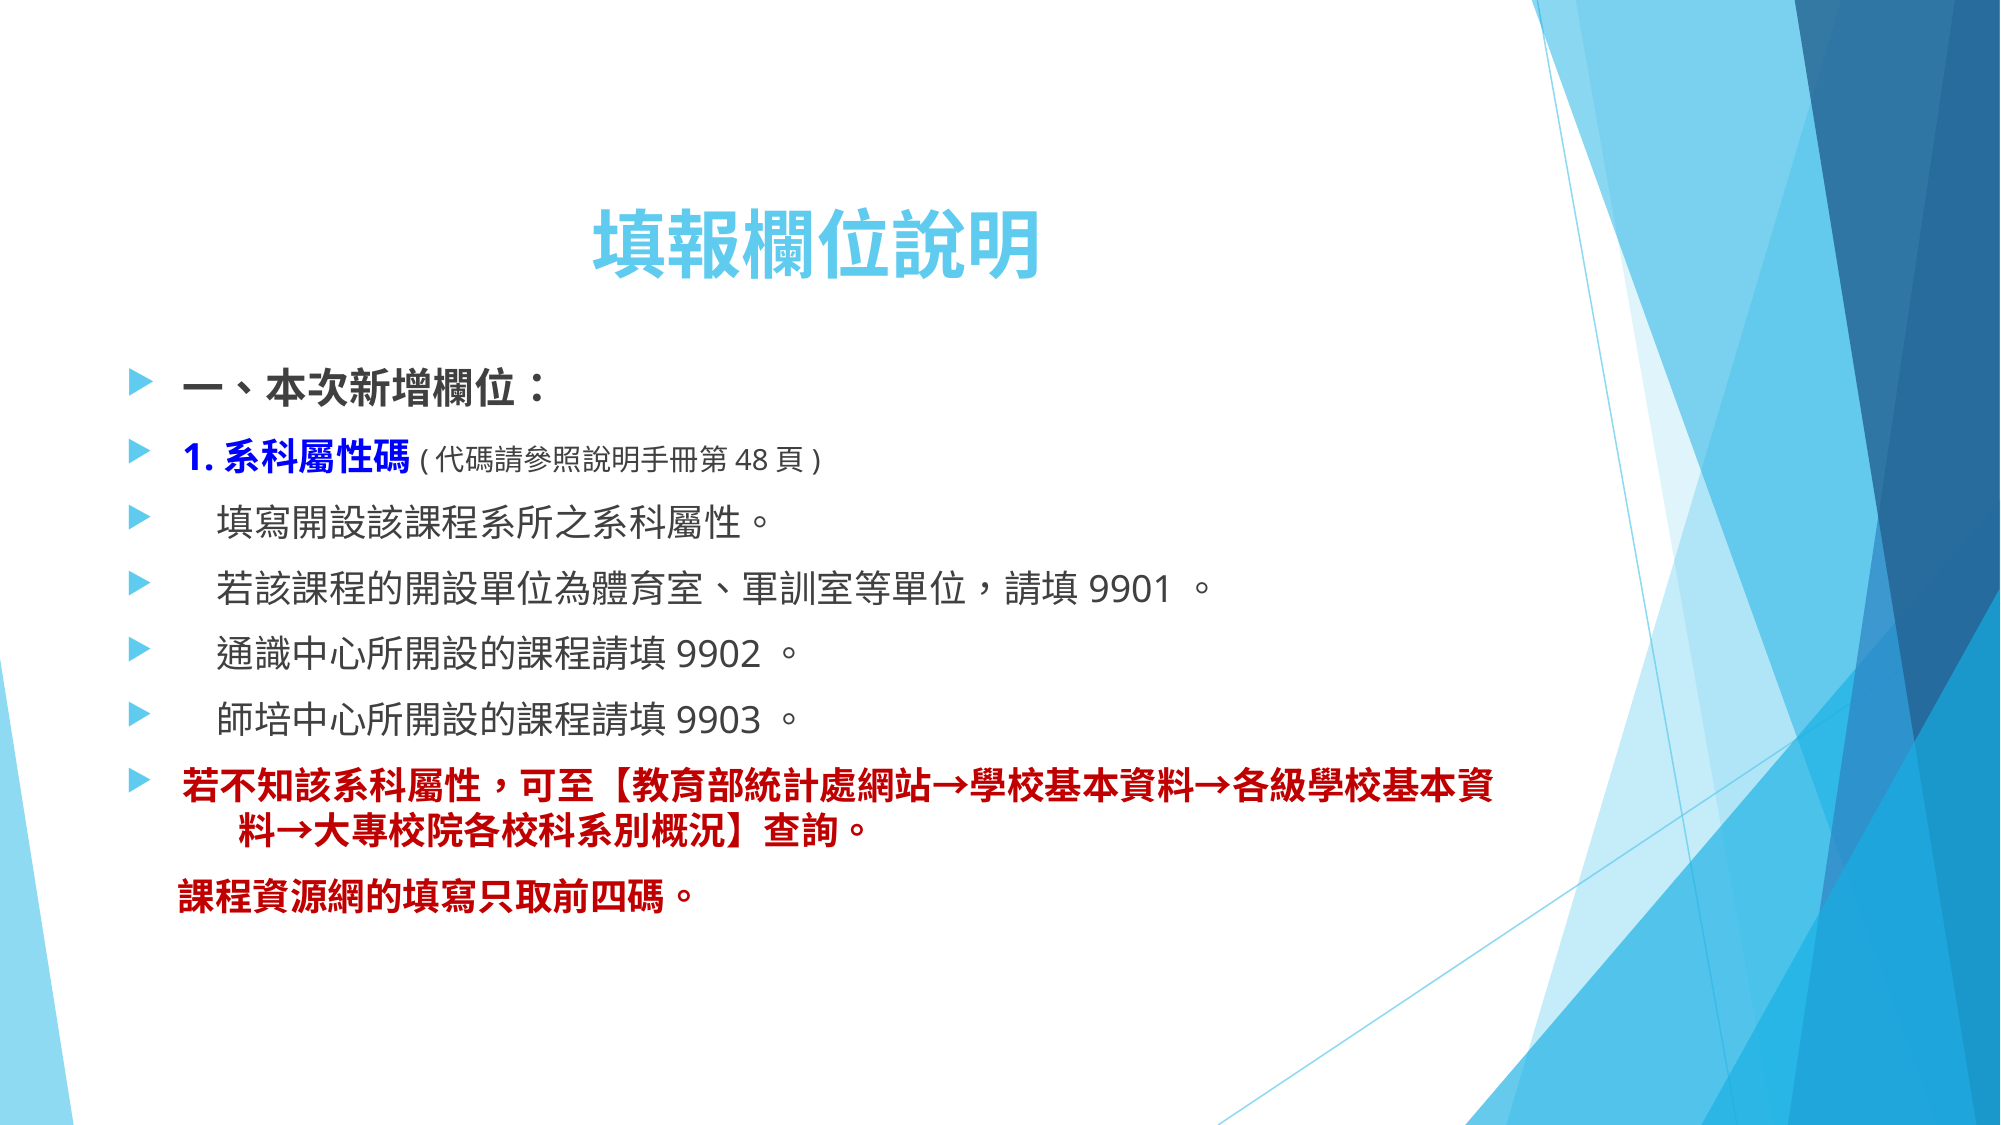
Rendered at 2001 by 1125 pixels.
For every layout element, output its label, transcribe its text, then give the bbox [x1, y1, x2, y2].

list 一、本次新增欄位： 1.系科屬性碼(代碼請參照說明手冊第48頁) 填寫開設該課程系所之系科屬性。 若該課程的開設單位為體育室、軍訓室等單位，請填9901。 通識中心所開設的課程請填9902。 師培中心所開設的課程請填9903。 若不知該系科屬性，可至【教育部統計處網站→學校基本資料→各級學校基本資料→大專校院各校科系別概況】查詢。 課程資源網的填寫只取前四碼。 [111, 354, 1522, 992]
title 填報欄位說明 [111, 99, 1522, 317]
